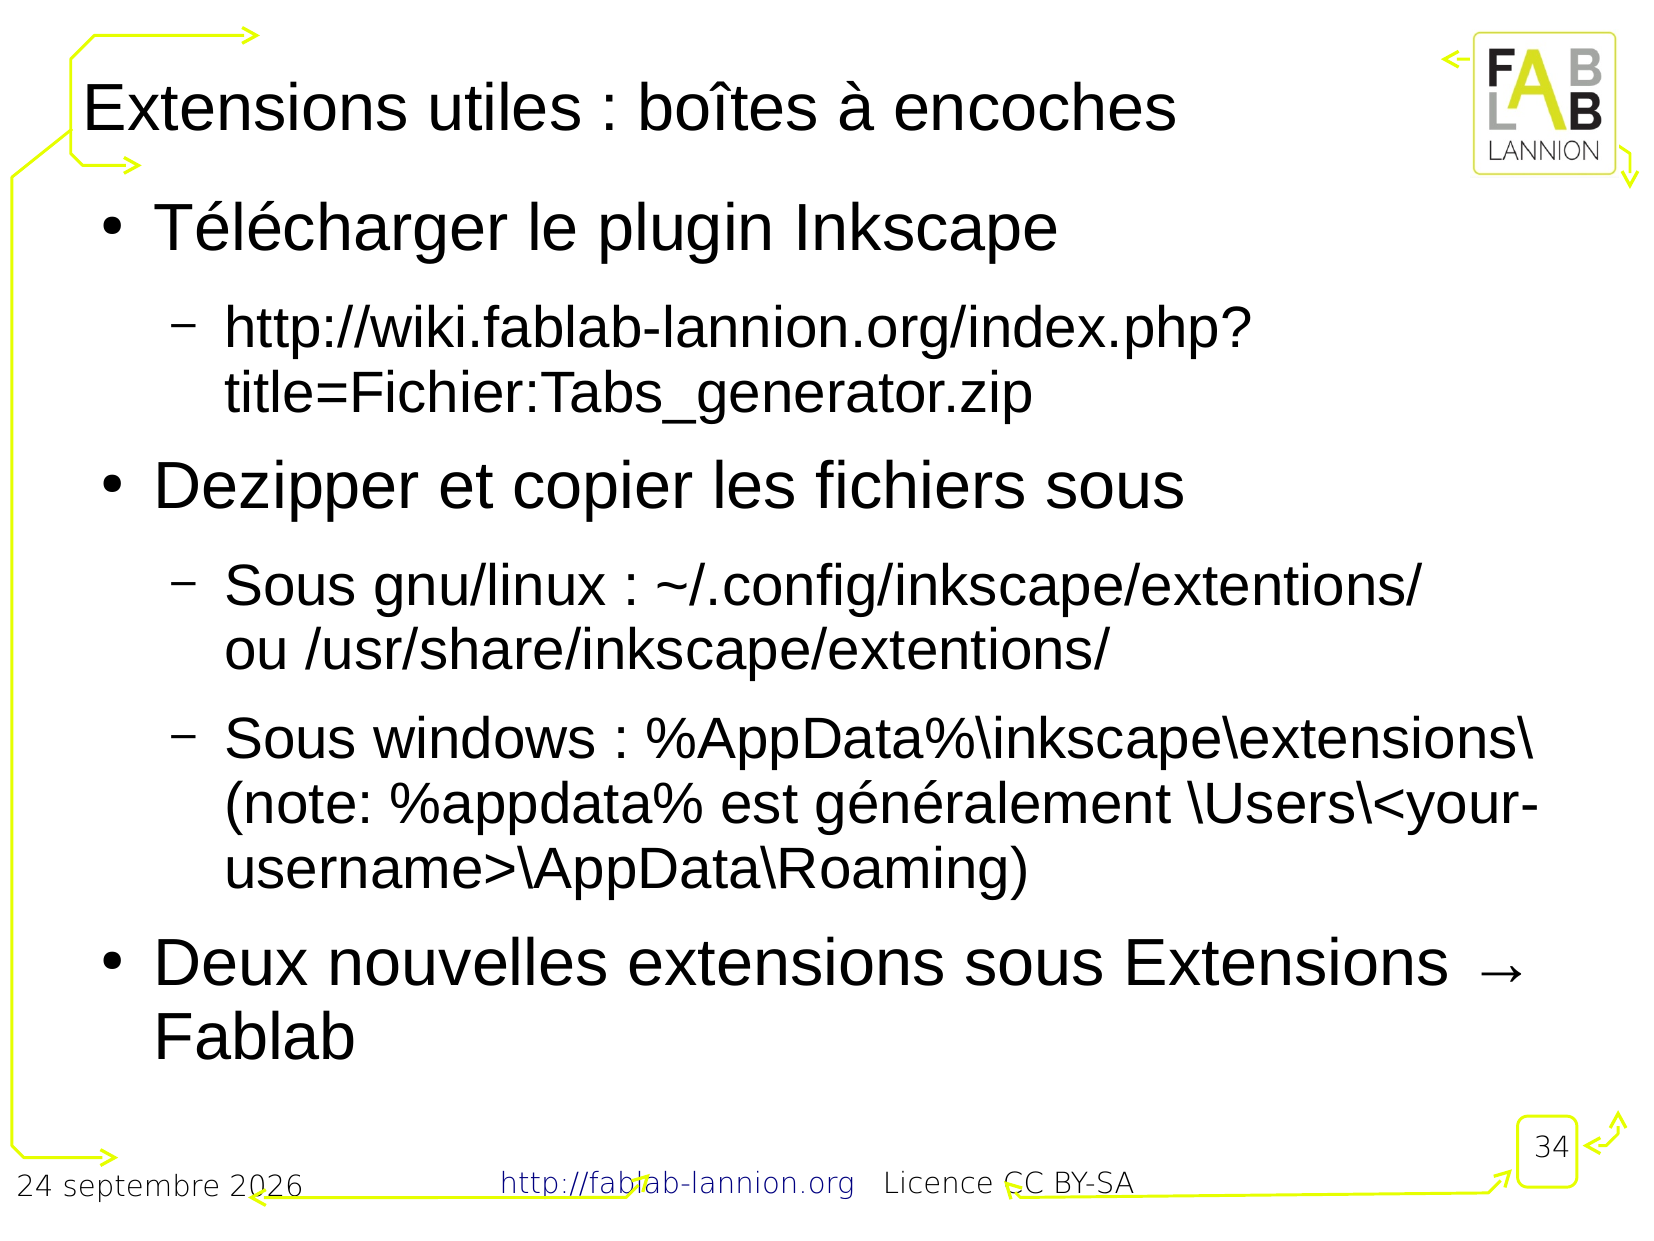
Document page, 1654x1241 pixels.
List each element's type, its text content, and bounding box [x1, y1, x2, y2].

picture [1470, 29, 1619, 178]
title Extensions utiles : boîtes à encoches [82, 49, 1441, 166]
list Télécharger le plugin Inkscape http://wiki.fablab-lannion.org/index.php?title=Fichier:Tabs_generator.zip Dezipper et copier les fichiers sous Sous gnu/linux : ~/.config/inkscape/extentions/ ou /usr/share/inkscape/extentions/ Sous windows : %AppData%\inkscape\extensions\ (note: %appdata% est généralement \Users\<your-username>\AppData\Roaming) Deux nouvelles extensions sous Extensions → Fablab [82, 190, 1571, 910]
